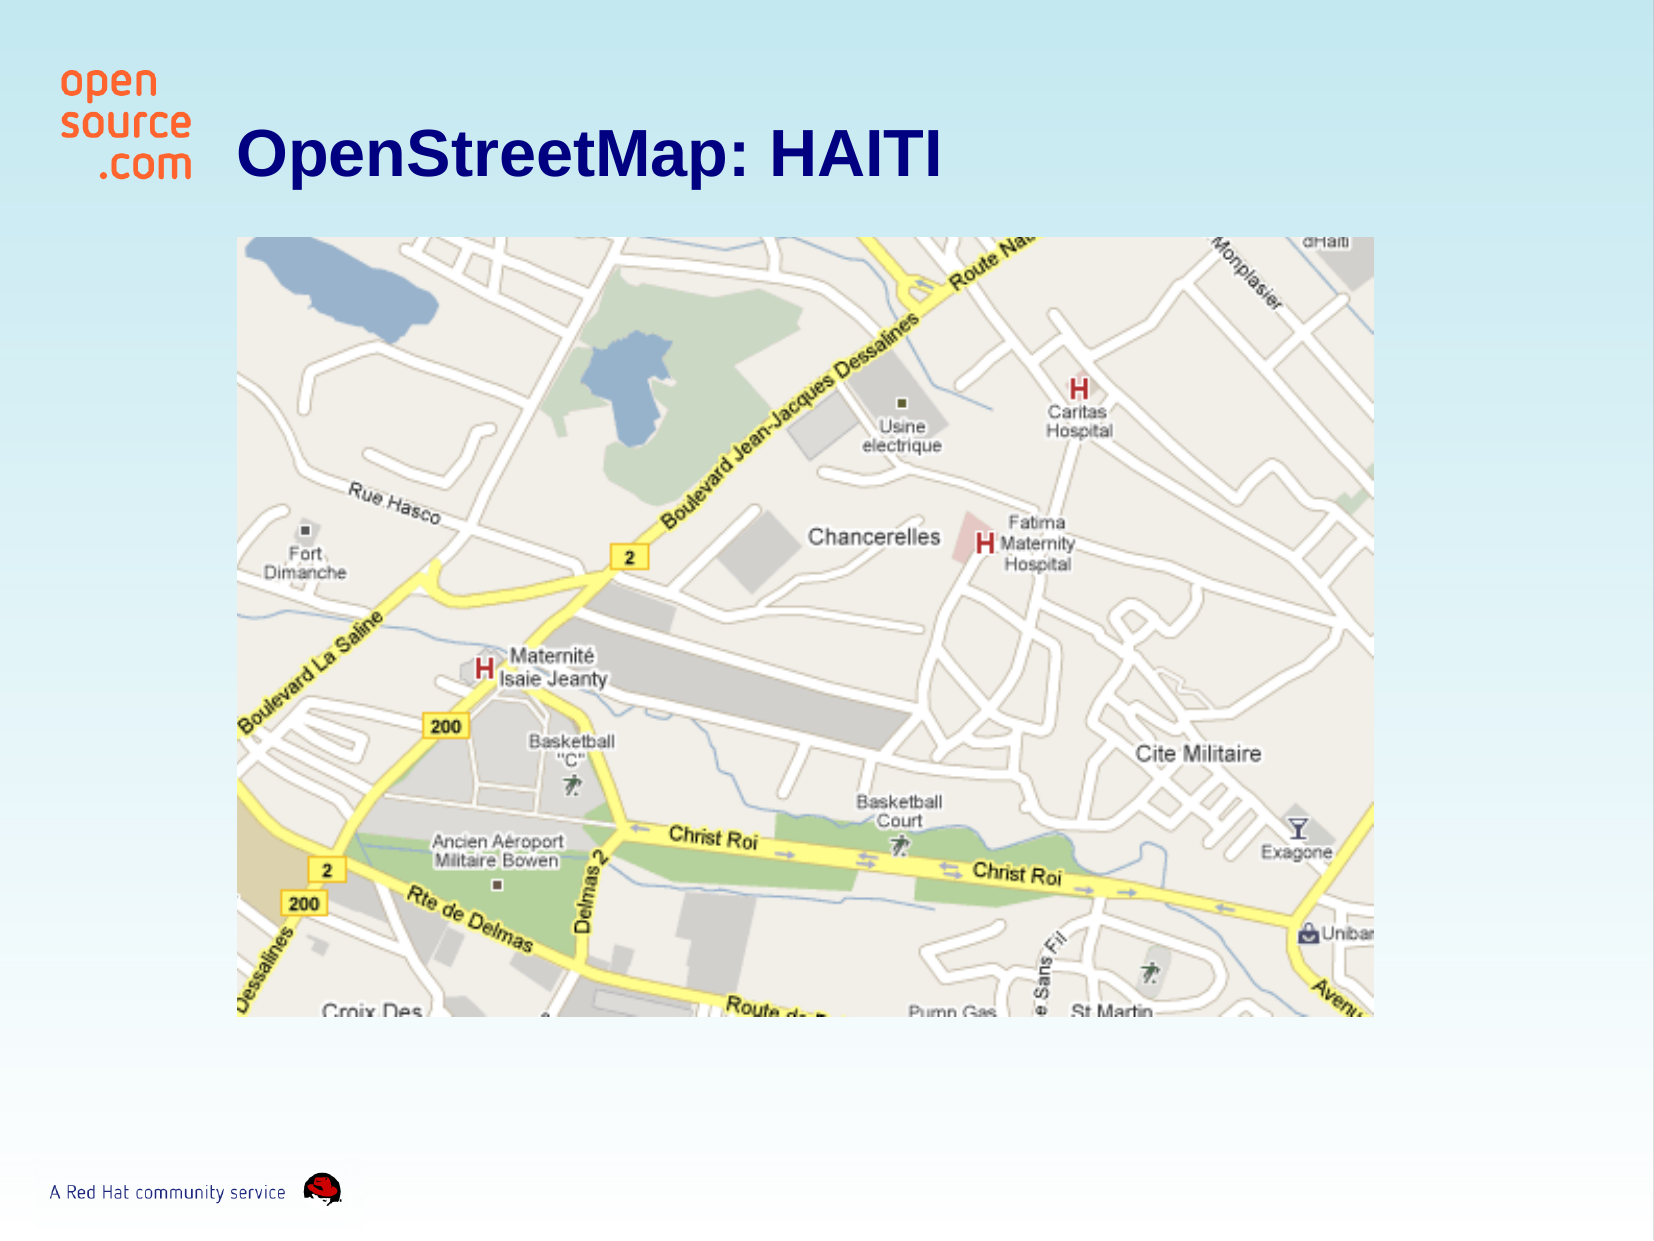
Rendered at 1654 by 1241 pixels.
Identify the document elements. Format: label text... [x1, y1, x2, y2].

title OpenStreetMap: HAITI [236, 49, 1654, 257]
picture [0, 0, 1654, 1241]
